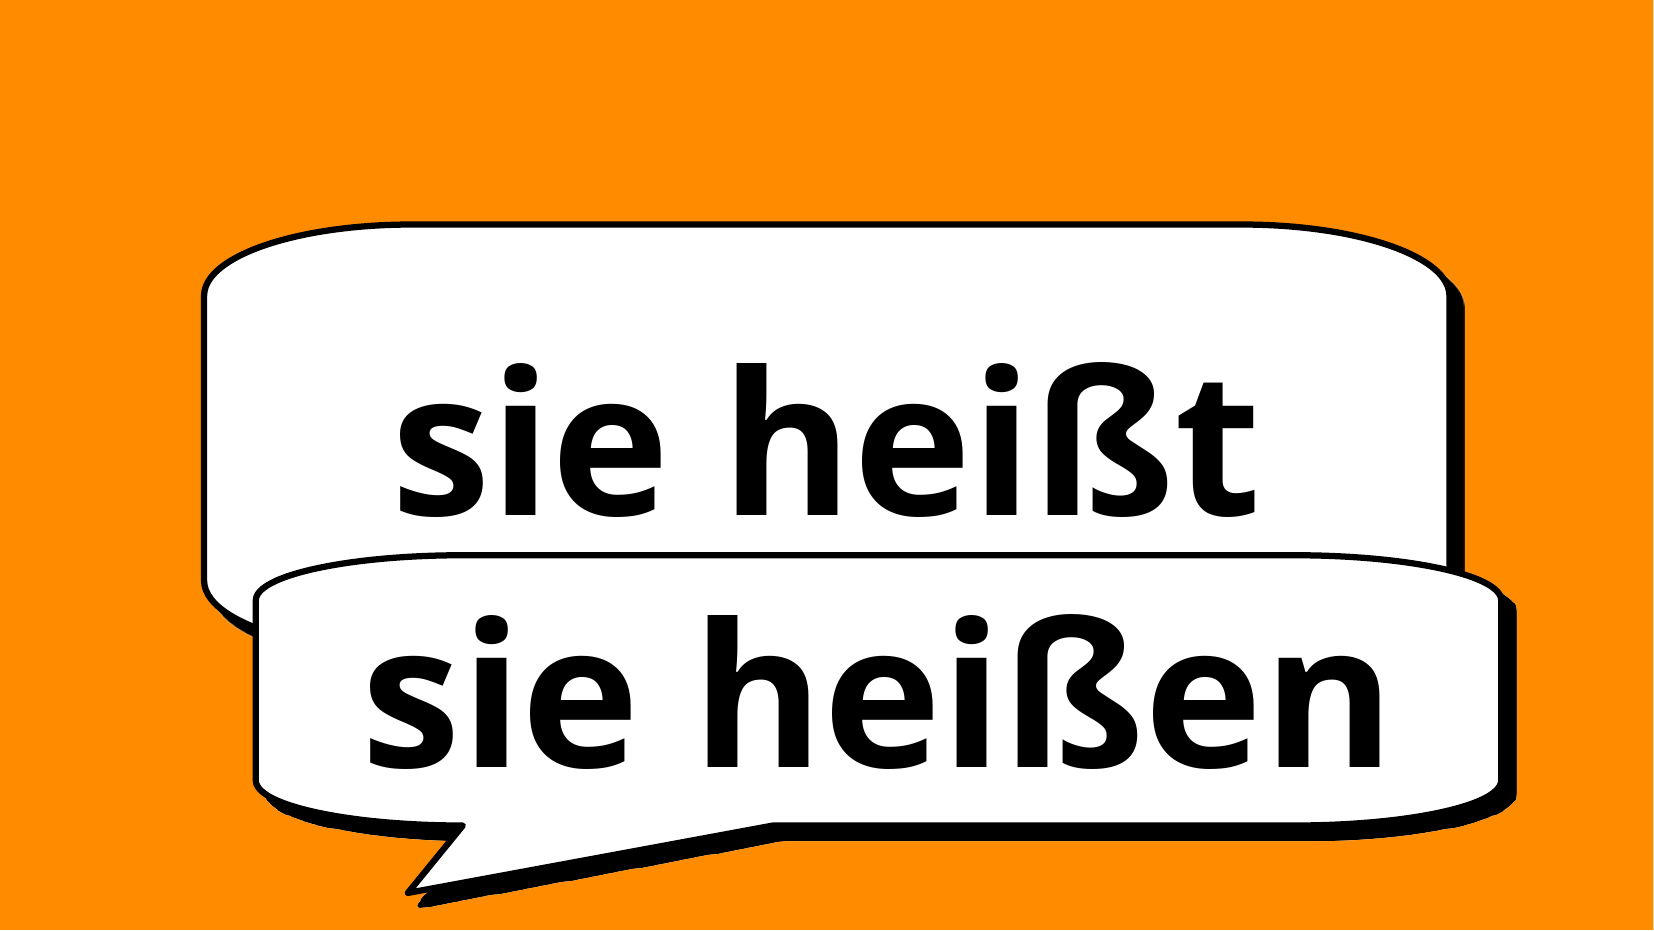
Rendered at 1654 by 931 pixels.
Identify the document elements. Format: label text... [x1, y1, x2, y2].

text_box sie heißt [204, 224, 1450, 628]
text_box sie heißen [255, 555, 1502, 893]
